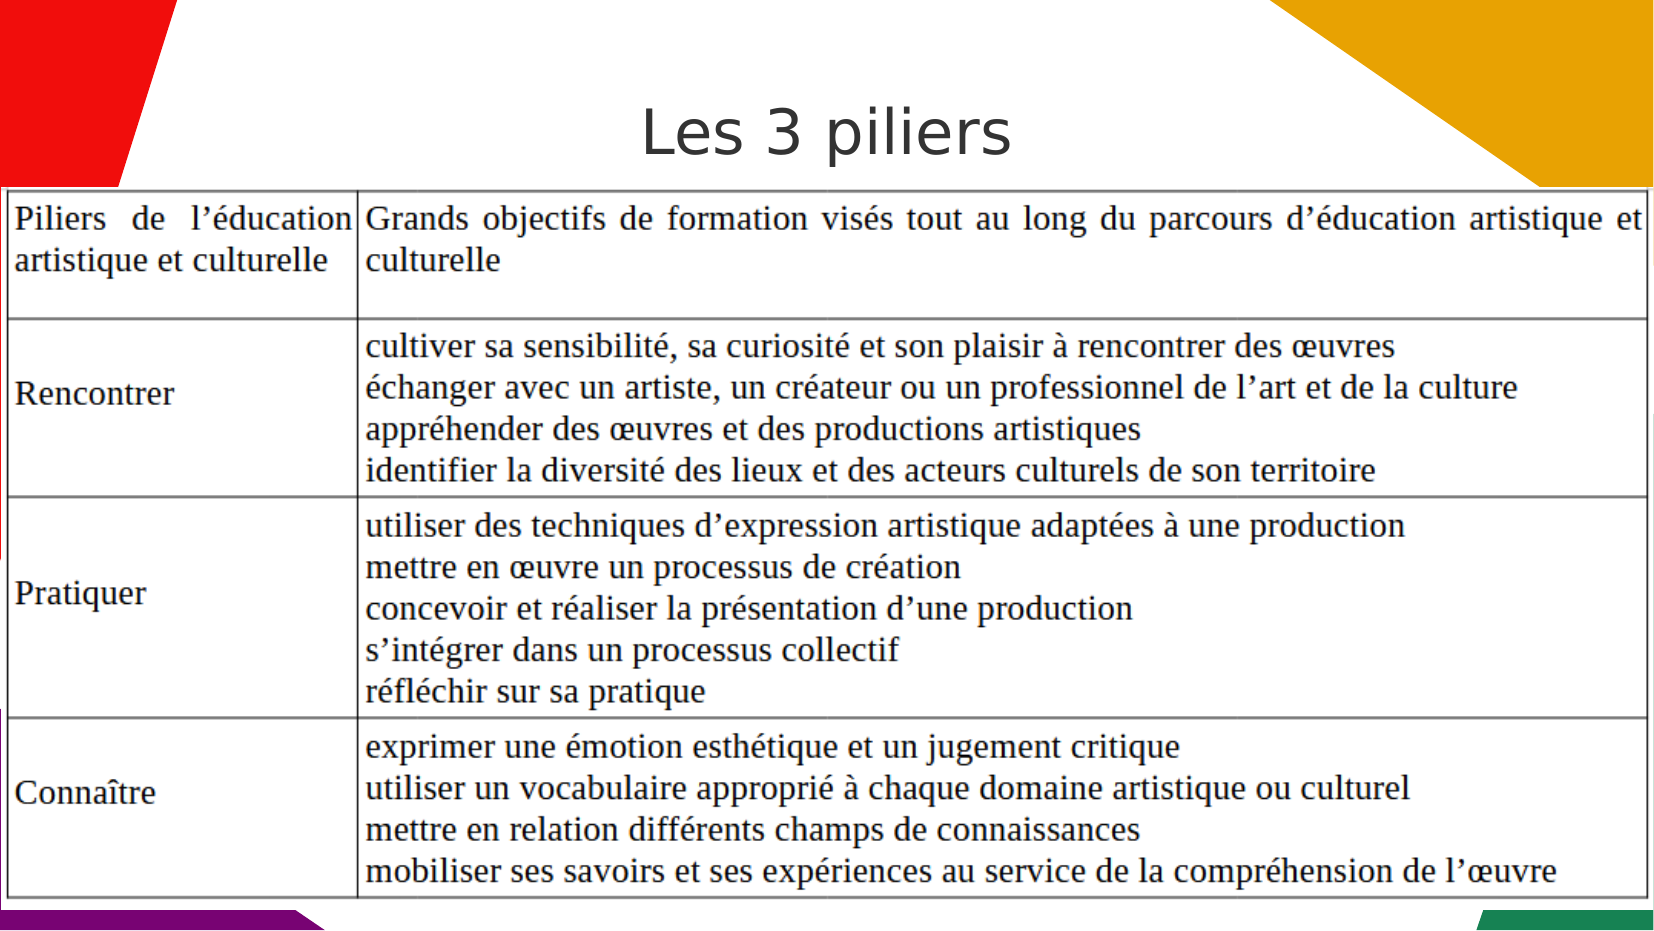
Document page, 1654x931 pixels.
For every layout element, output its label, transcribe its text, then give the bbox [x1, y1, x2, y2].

title Les 3 piliers [118, 59, 1536, 187]
picture [1, 187, 1654, 910]
